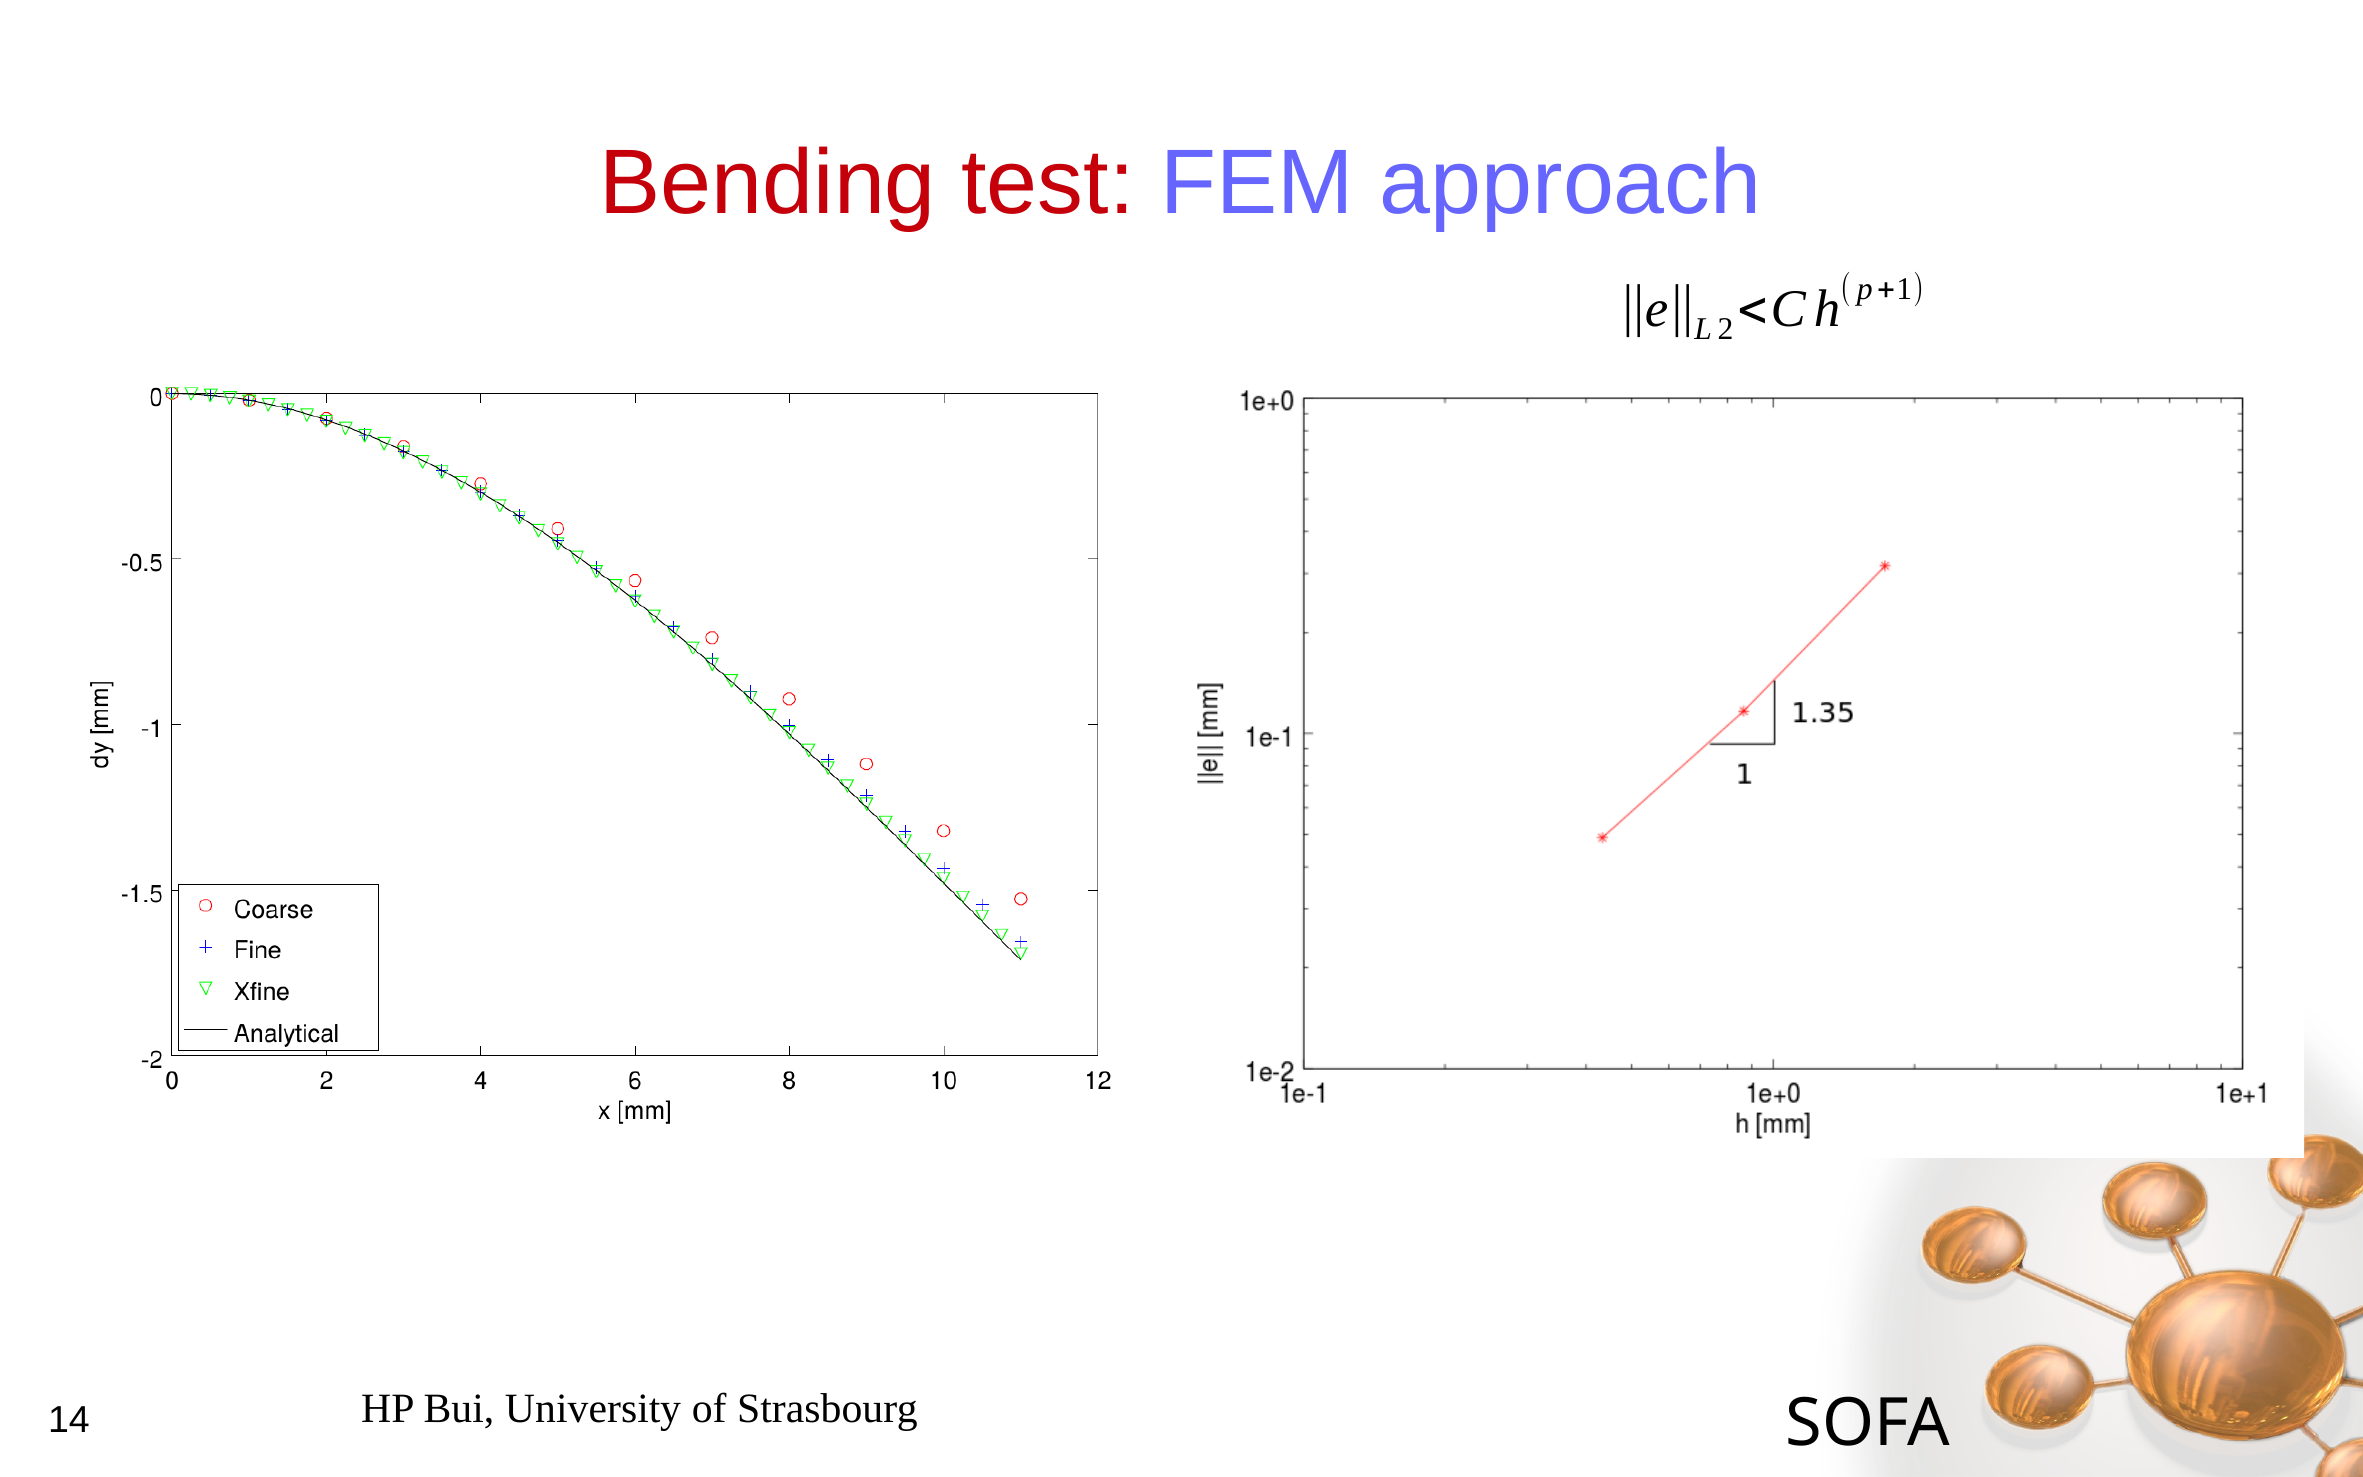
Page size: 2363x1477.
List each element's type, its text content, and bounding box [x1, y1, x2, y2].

picture [1179, 354, 2305, 1158]
title Bending test: FEM approach [118, 130, 2245, 234]
chart [1605, 270, 1937, 346]
picture [75, 369, 1126, 1138]
